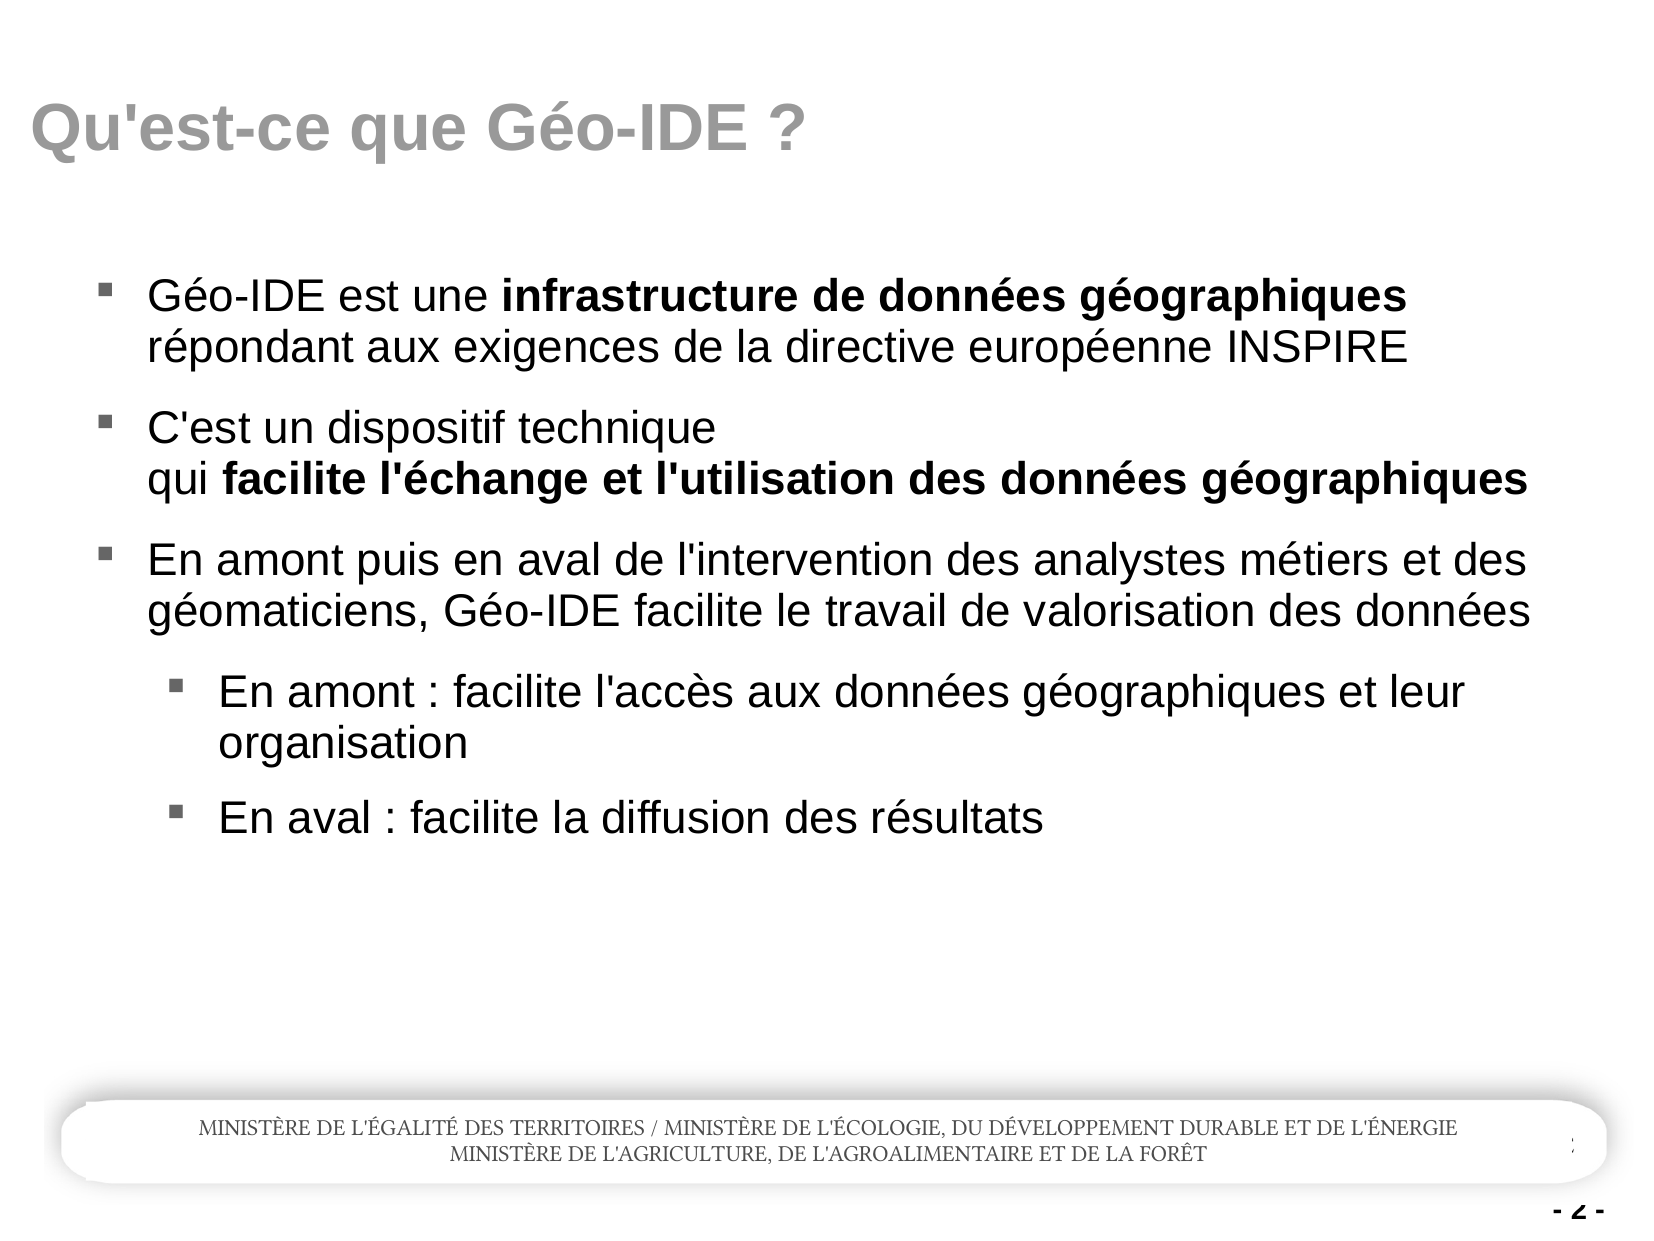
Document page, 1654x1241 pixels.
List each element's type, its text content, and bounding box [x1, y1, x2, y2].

picture [44, 1060, 1634, 1205]
title Qu'est-ce que Géo-IDE ? [30, 28, 1612, 226]
list Géo-IDE est une infrastructure de données géographiques répondant aux exigences de la directive européenne INSPIRE C'est un dispositif technique qui facilite l'échange et l'utilisation des données géographiques En amont puis en aval de l'intervention des analystes métiers et des géomaticiens, Géo-IDE facilite le travail de valorisation des données En amont : facilite l'accès aux données géographiques et leur organisation En aval : facilite la diffusion des résultats [77, 269, 1571, 990]
